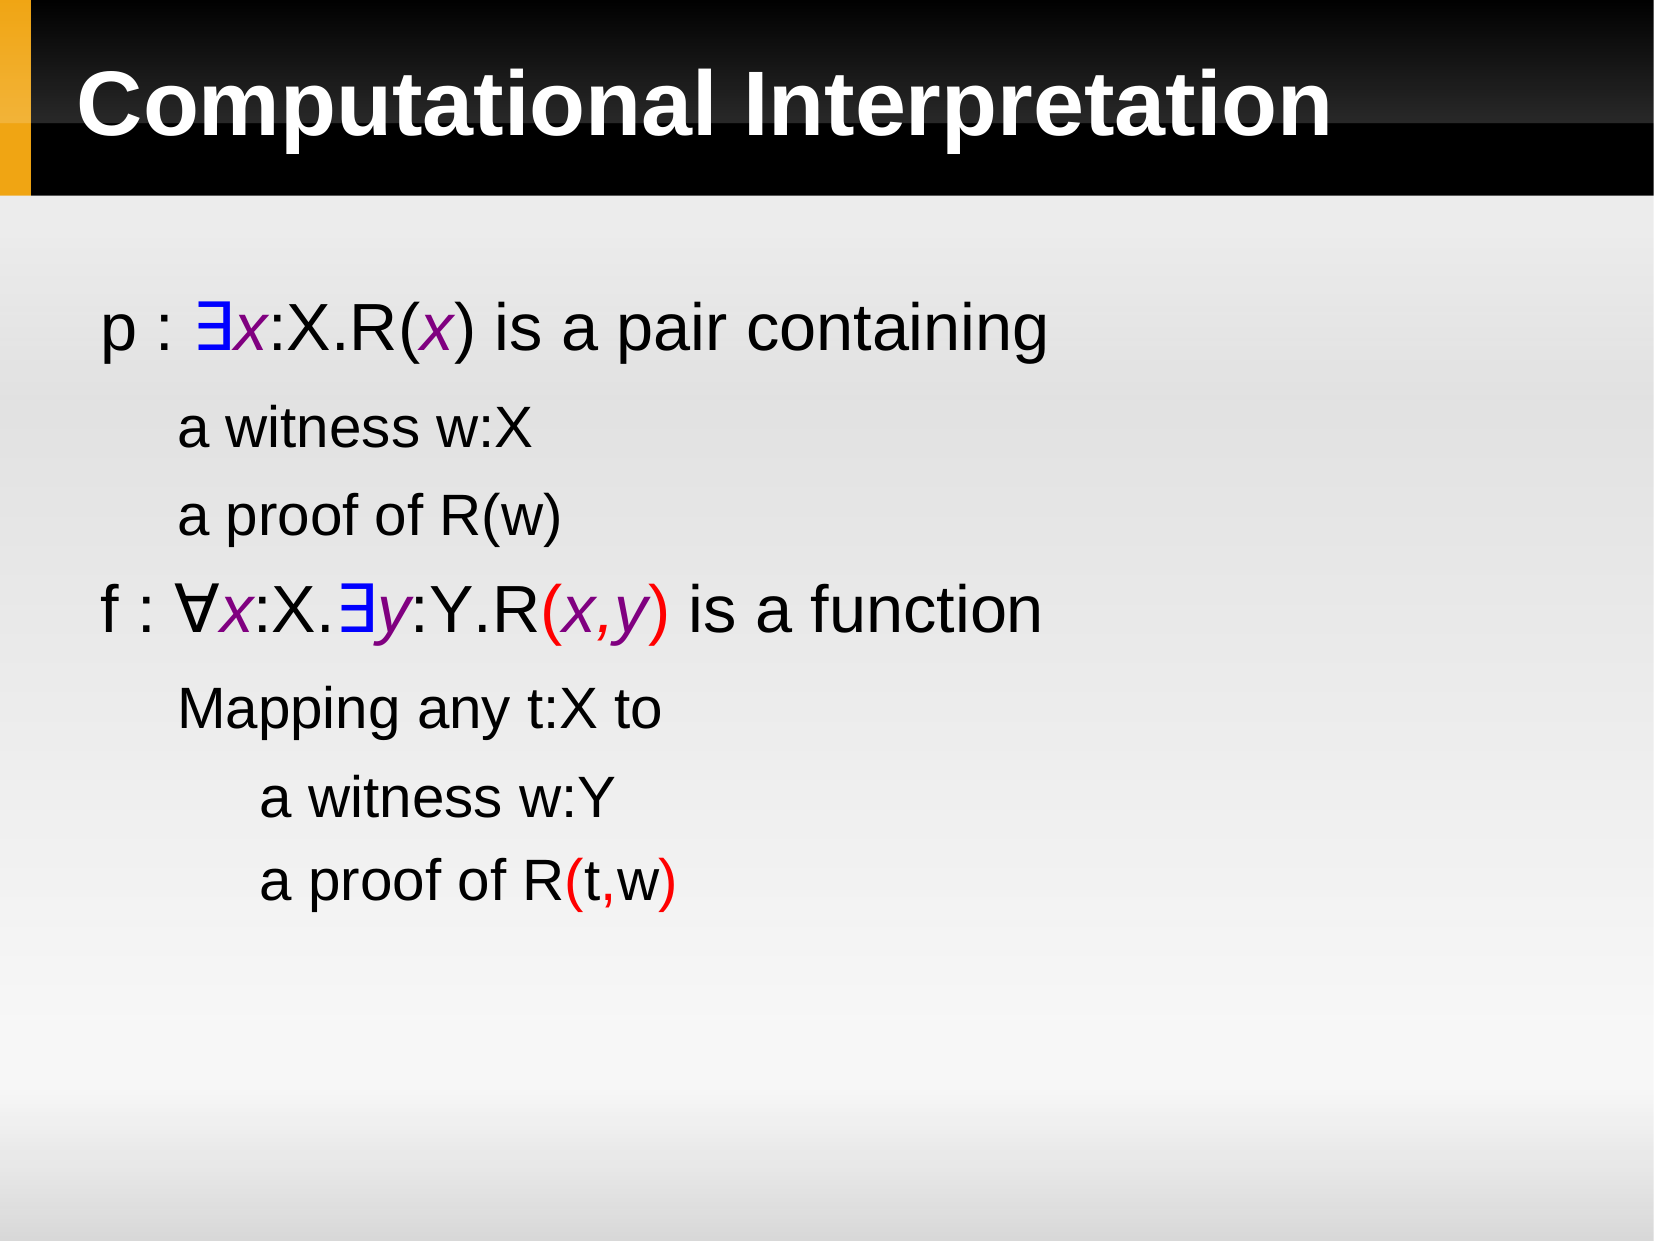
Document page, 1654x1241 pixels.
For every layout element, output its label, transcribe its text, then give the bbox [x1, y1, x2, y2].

title Computational Interpretation [76, 7, 1565, 200]
list p : ∃x:X.R(x) is a pair containing a witness w:X a proof of R(w) f : ∀x:X.∃y:Y.R(x,y) is a function Mapping any t:X to a witness w:Y a proof of R(t,w) [82, 290, 1571, 1094]
picture [0, 0, 1654, 1241]
